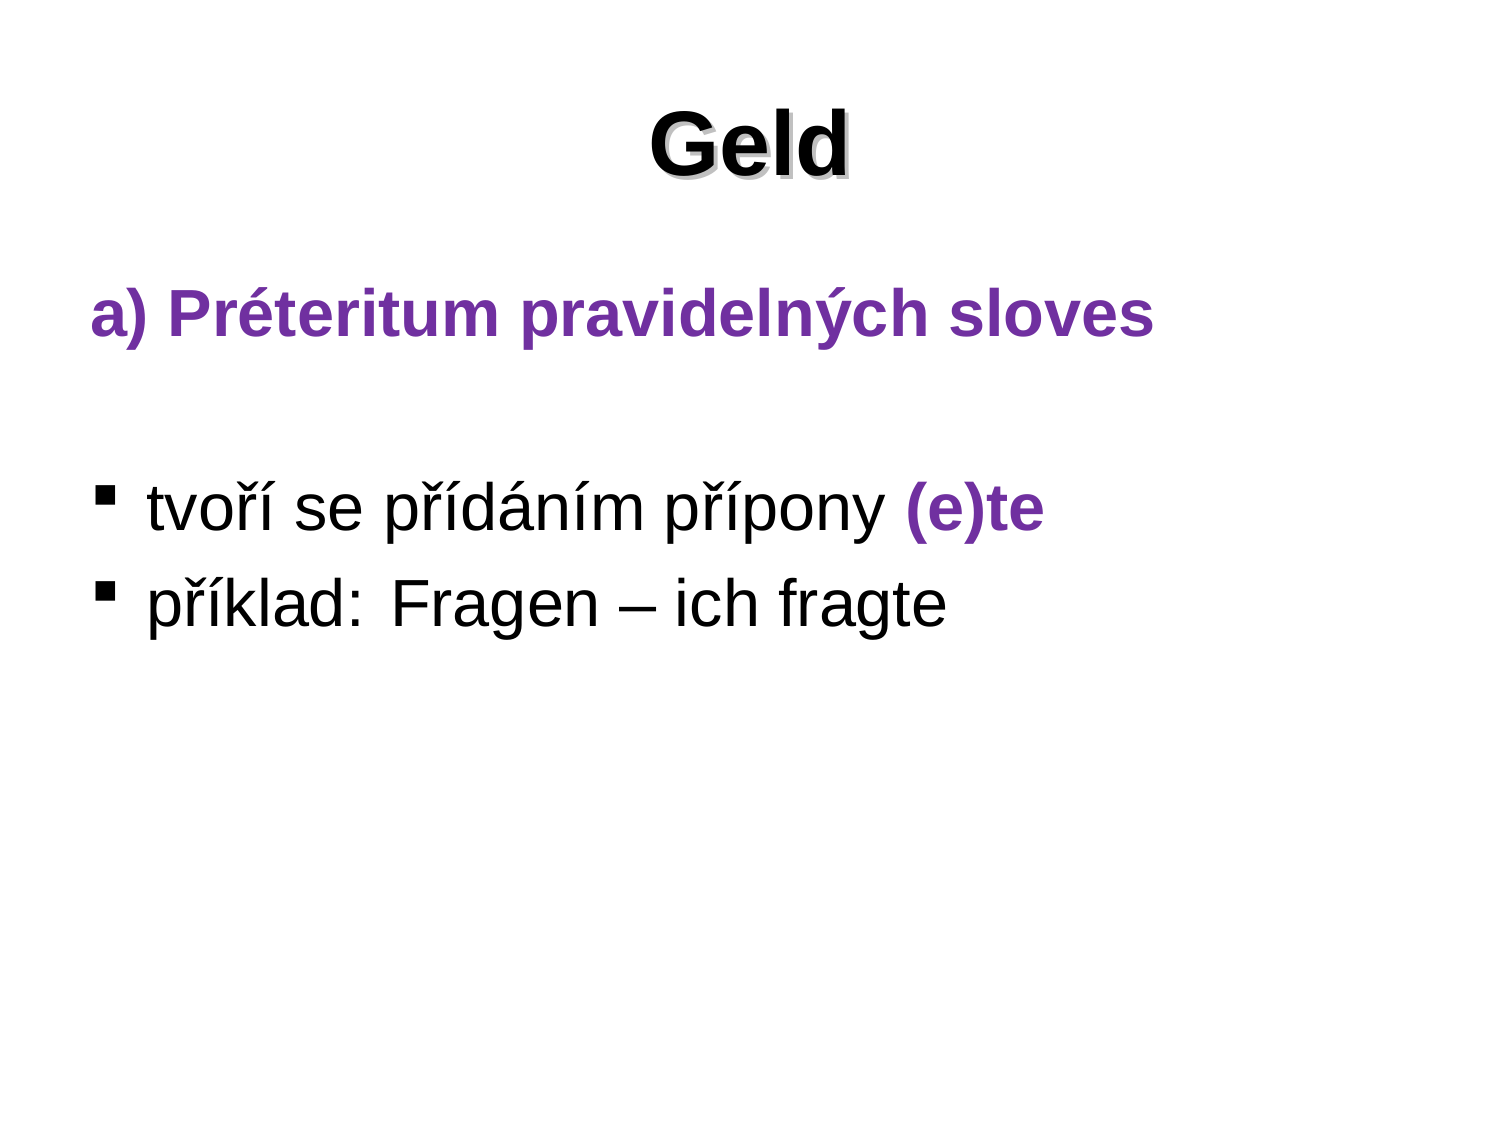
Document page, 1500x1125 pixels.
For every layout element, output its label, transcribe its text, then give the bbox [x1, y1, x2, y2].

list a) Préteritum pravidelných sloves tvoří se přídáním přípony (e)te příklad: Fragen – ich fragte [75, 262, 1426, 1006]
title Geld [75, 45, 1426, 233]
